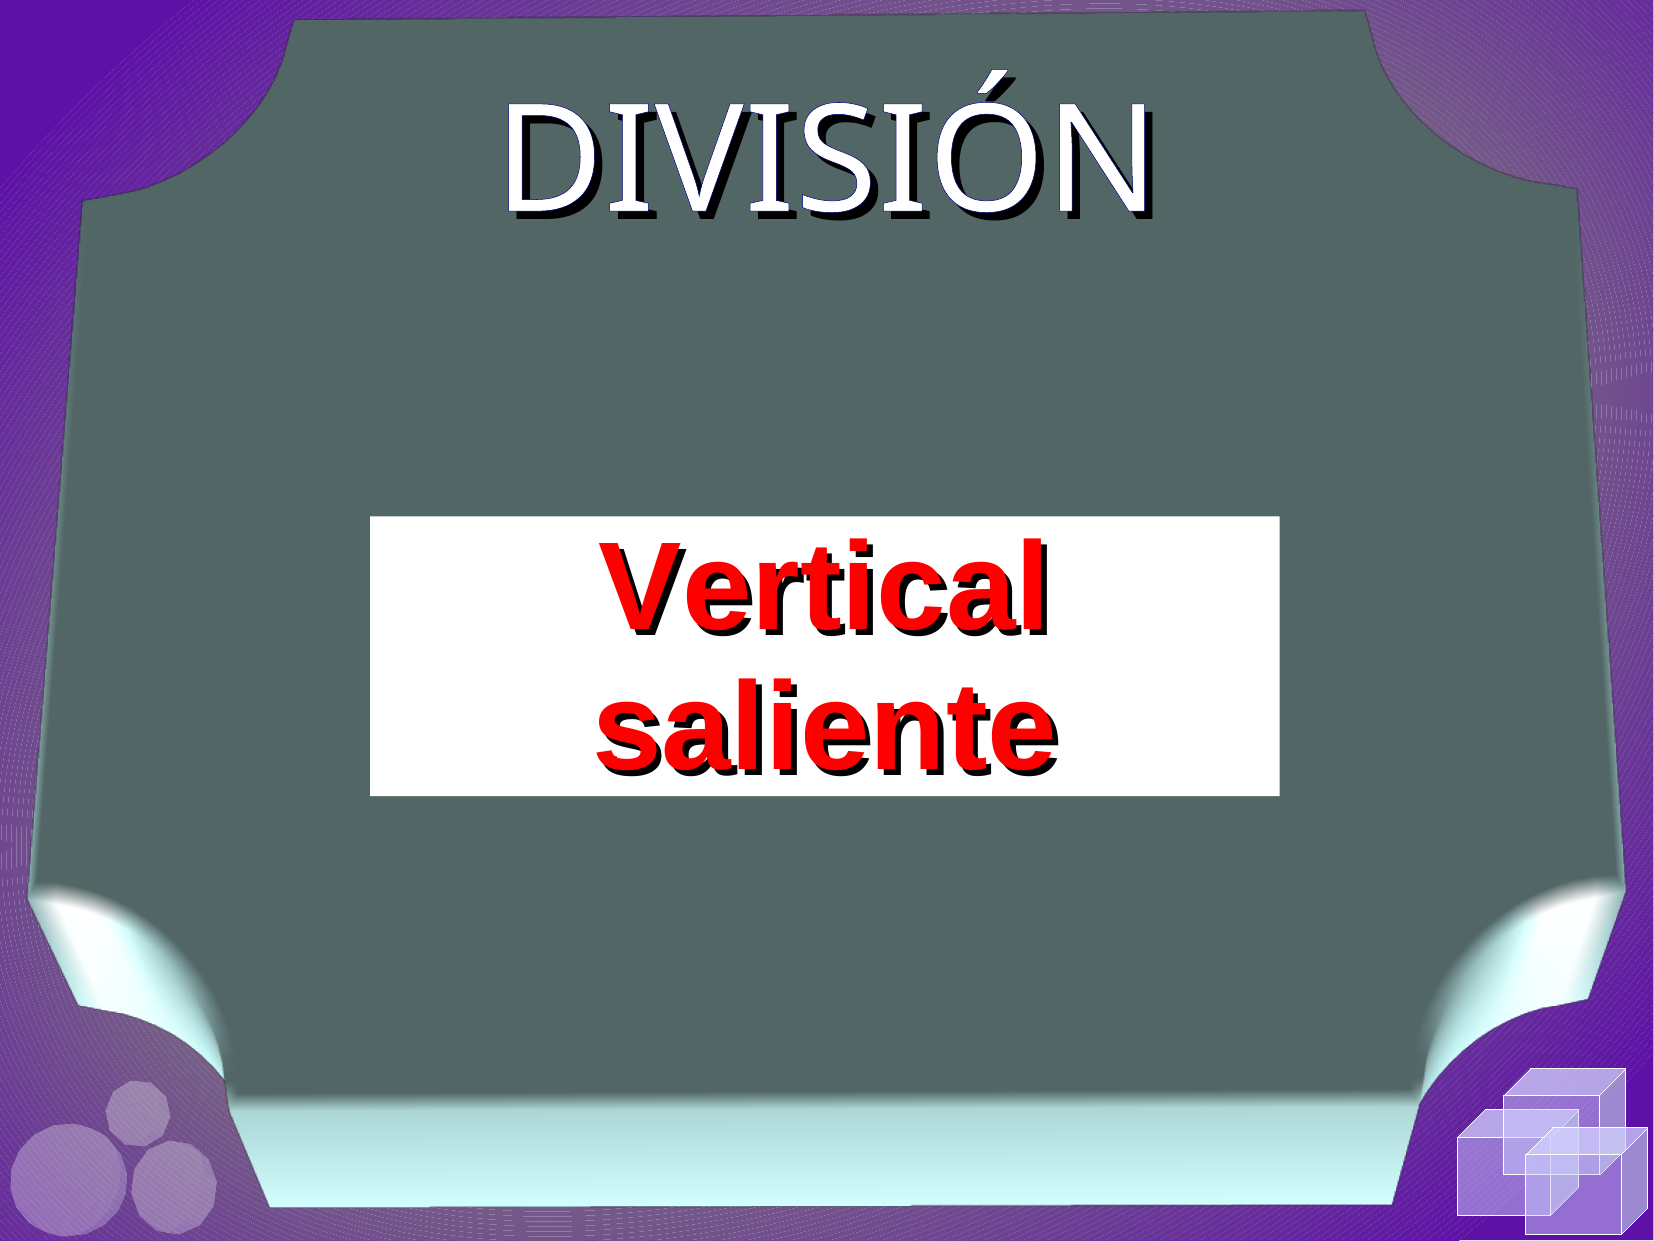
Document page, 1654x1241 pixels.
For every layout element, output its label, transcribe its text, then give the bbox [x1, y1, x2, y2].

title Vertical saliente [370, 516, 1280, 797]
title DIVISIÓN [82, 47, 1571, 259]
